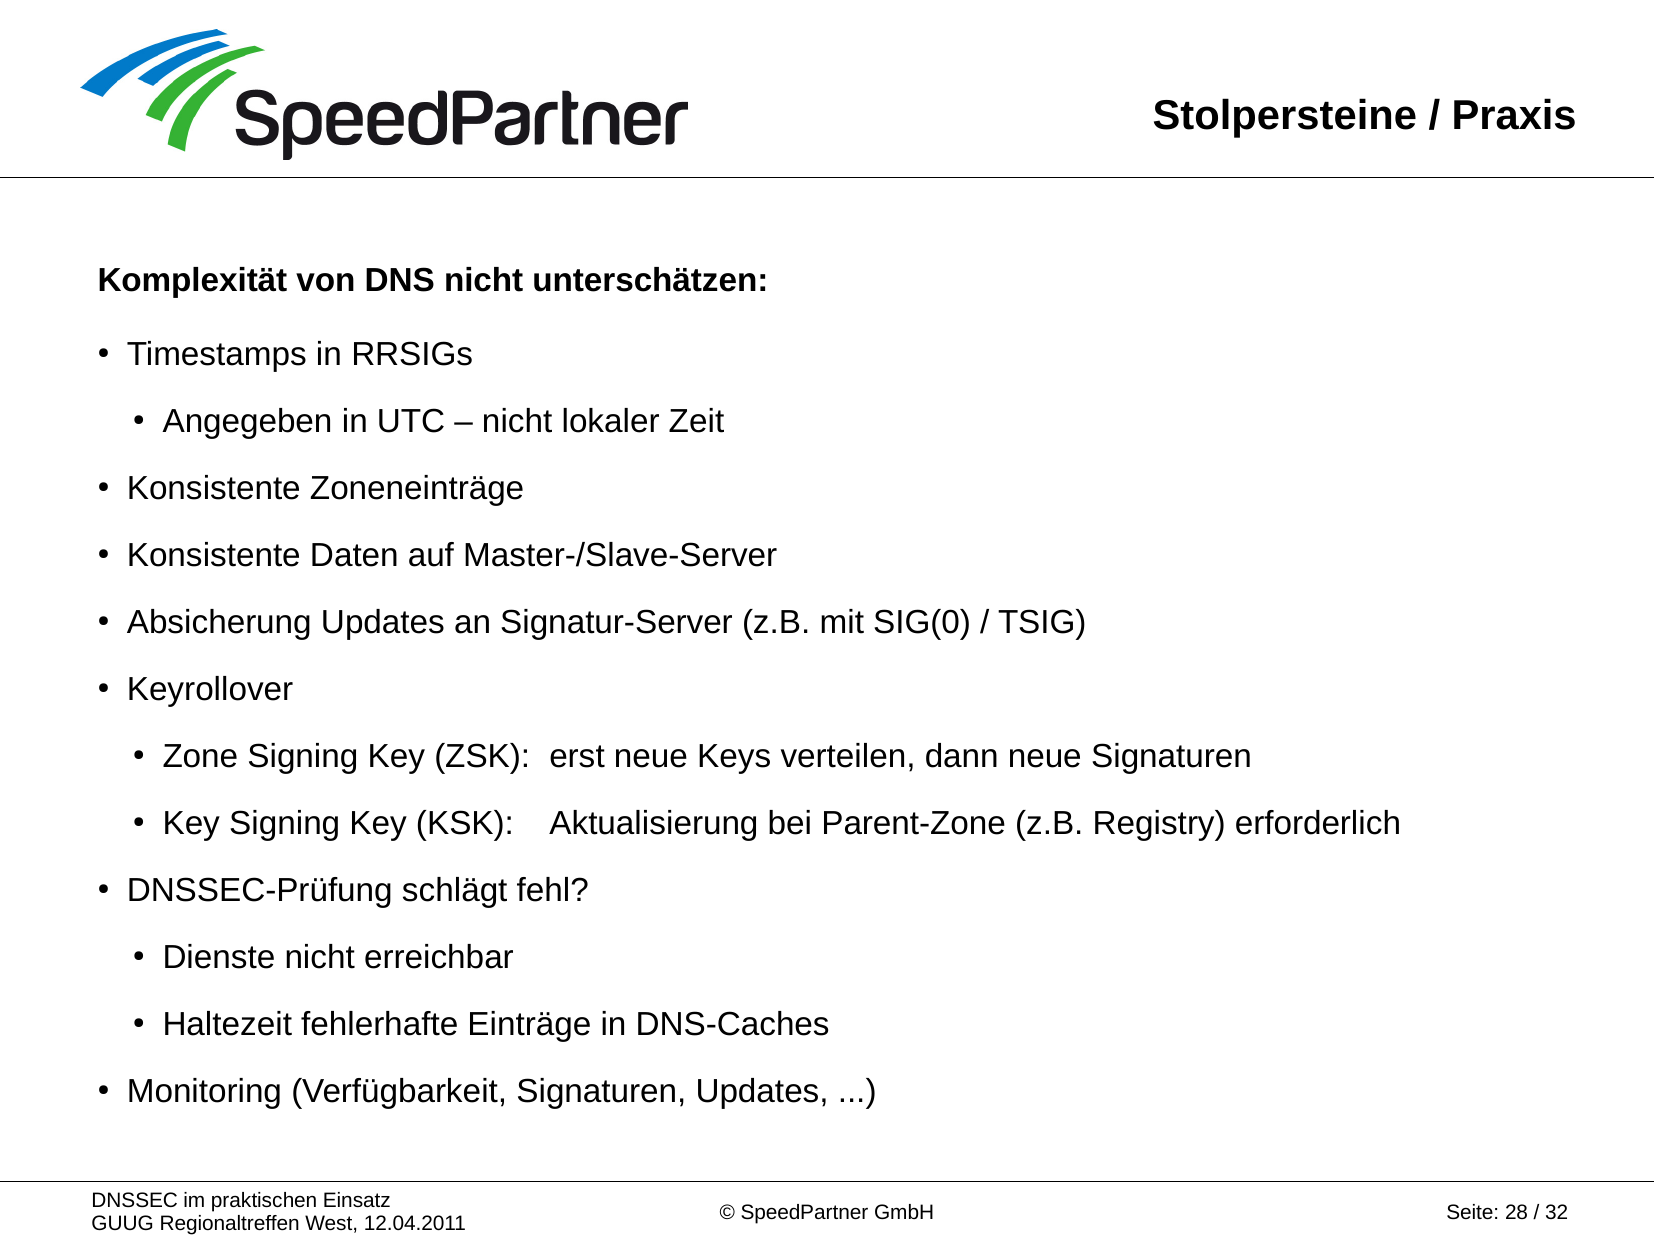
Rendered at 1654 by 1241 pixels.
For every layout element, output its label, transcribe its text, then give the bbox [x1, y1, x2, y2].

title Stolpersteine / Praxis [590, 70, 1577, 160]
text_box Komplexität von DNS nicht unterschätzen: Timestamps in RRSIGs Angegeben in UTC – nicht lokaler Zeit Konsistente Zoneneinträge Konsistente Daten auf Master-/Slave-Server Absicherung Updates an Signatur-Server (z.B. mit SIG(0) / TSIG) Keyrollover Zone Signing Key (ZSK): erst neue Keys verteilen, dann neue Signaturen Key Signing Key (KSK): Aktualisierung bei Parent-Zone (z.B. Registry) erforderlich DNSSEC-Prüfung schlägt fehl? Dienste nicht erreichbar Haltezeit fehlerhafte Einträge in DNS-Caches Monitoring (Verfügbarkeit, Signaturen, Updates, ...) [82, 253, 1565, 1151]
picture [80, 29, 688, 160]
